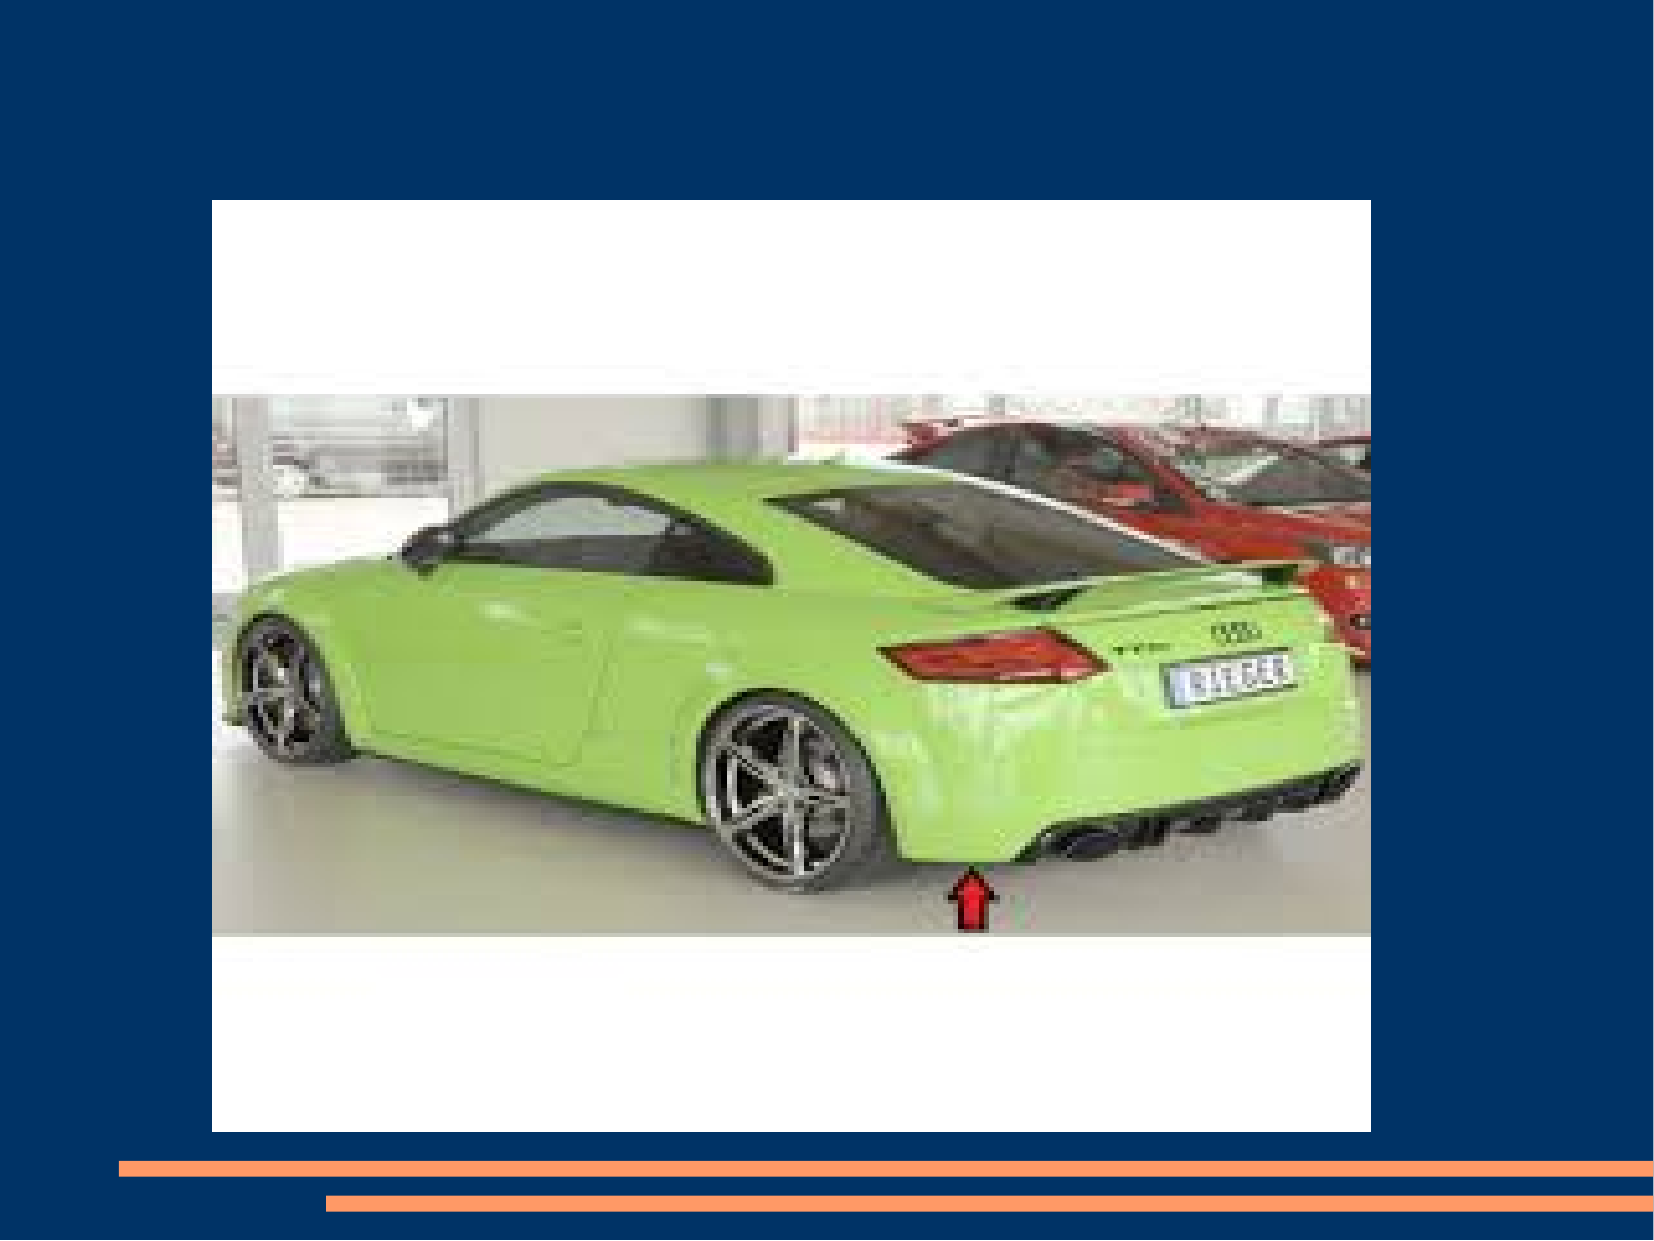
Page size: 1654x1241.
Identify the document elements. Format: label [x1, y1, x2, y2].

picture [212, 200, 1371, 1132]
